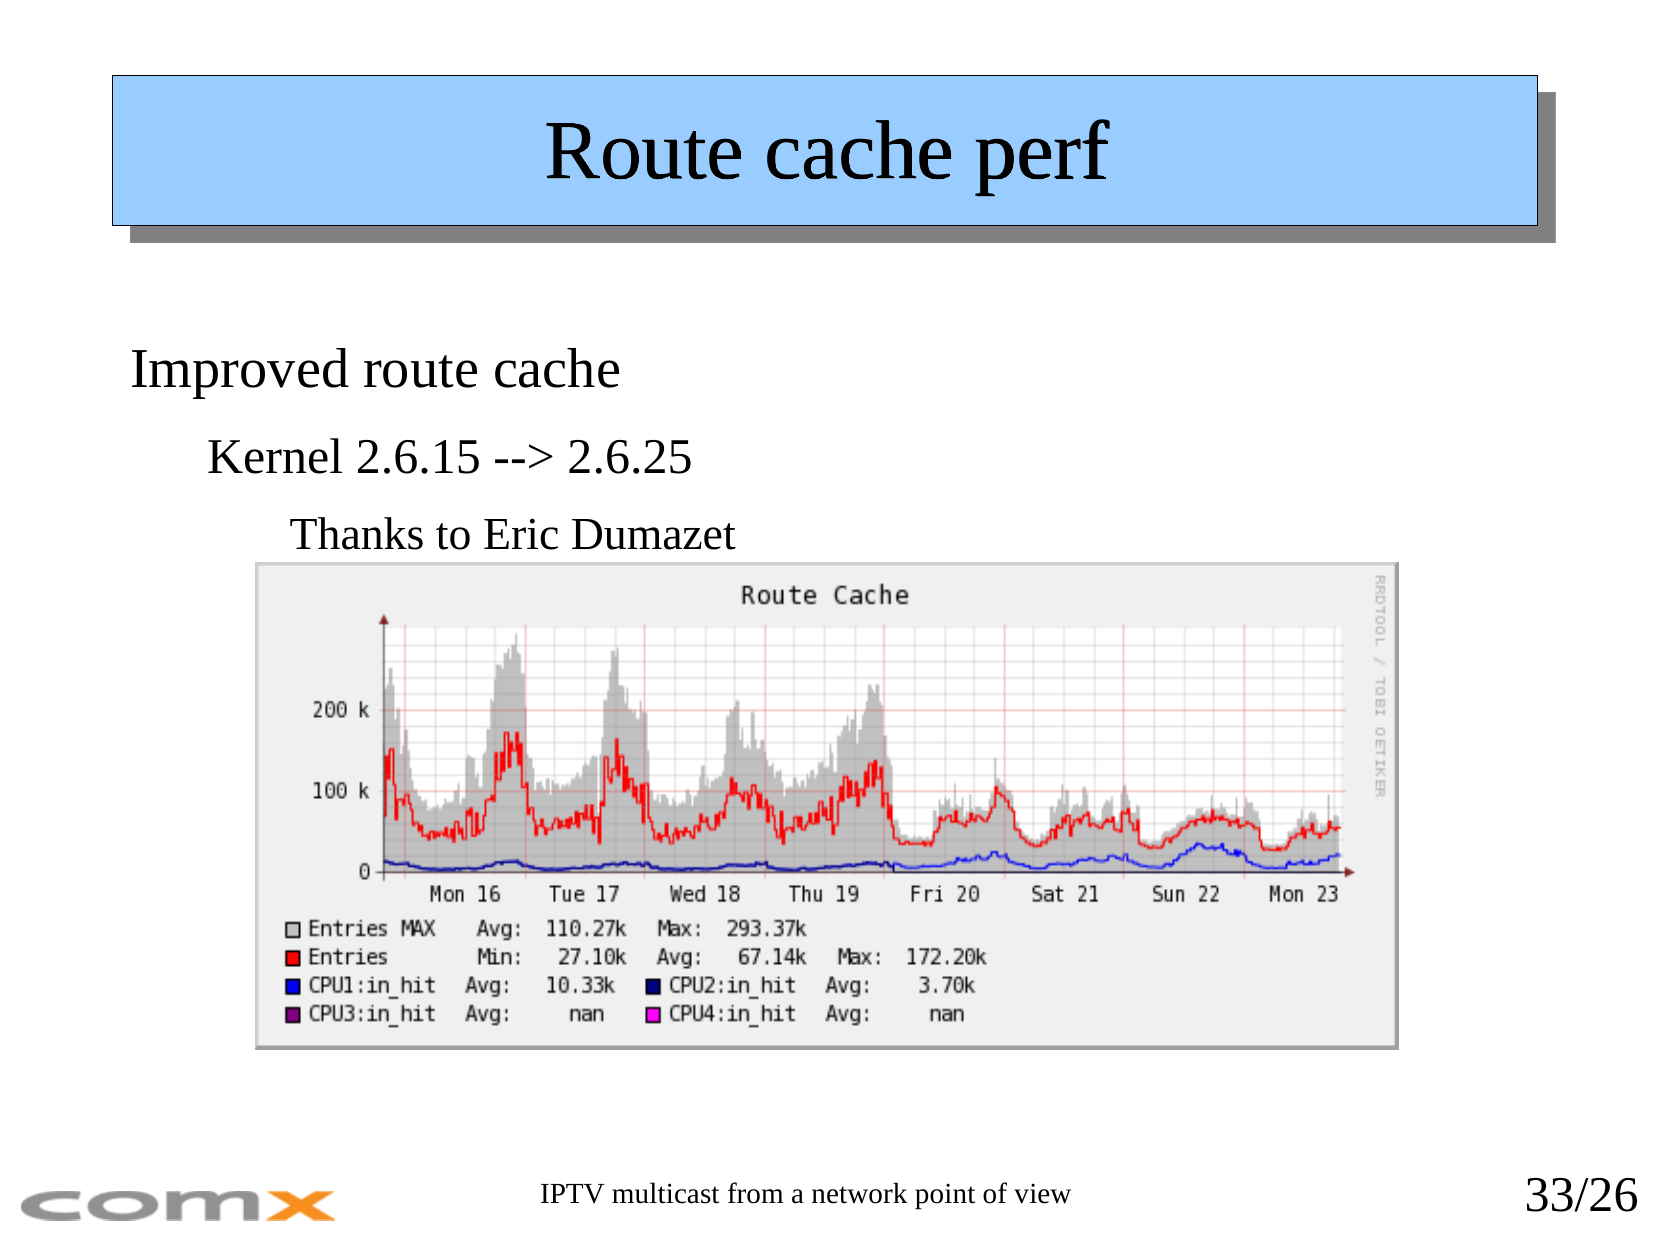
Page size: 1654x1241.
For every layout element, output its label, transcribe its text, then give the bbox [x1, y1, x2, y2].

list Improved route cache Kernel 2.6.15 --> 2.6.25 Thanks to Eric Dumazet [112, 337, 1538, 1126]
title Route cache perf [116, 75, 1538, 226]
picture [21, 1191, 335, 1221]
picture [255, 562, 1399, 1051]
